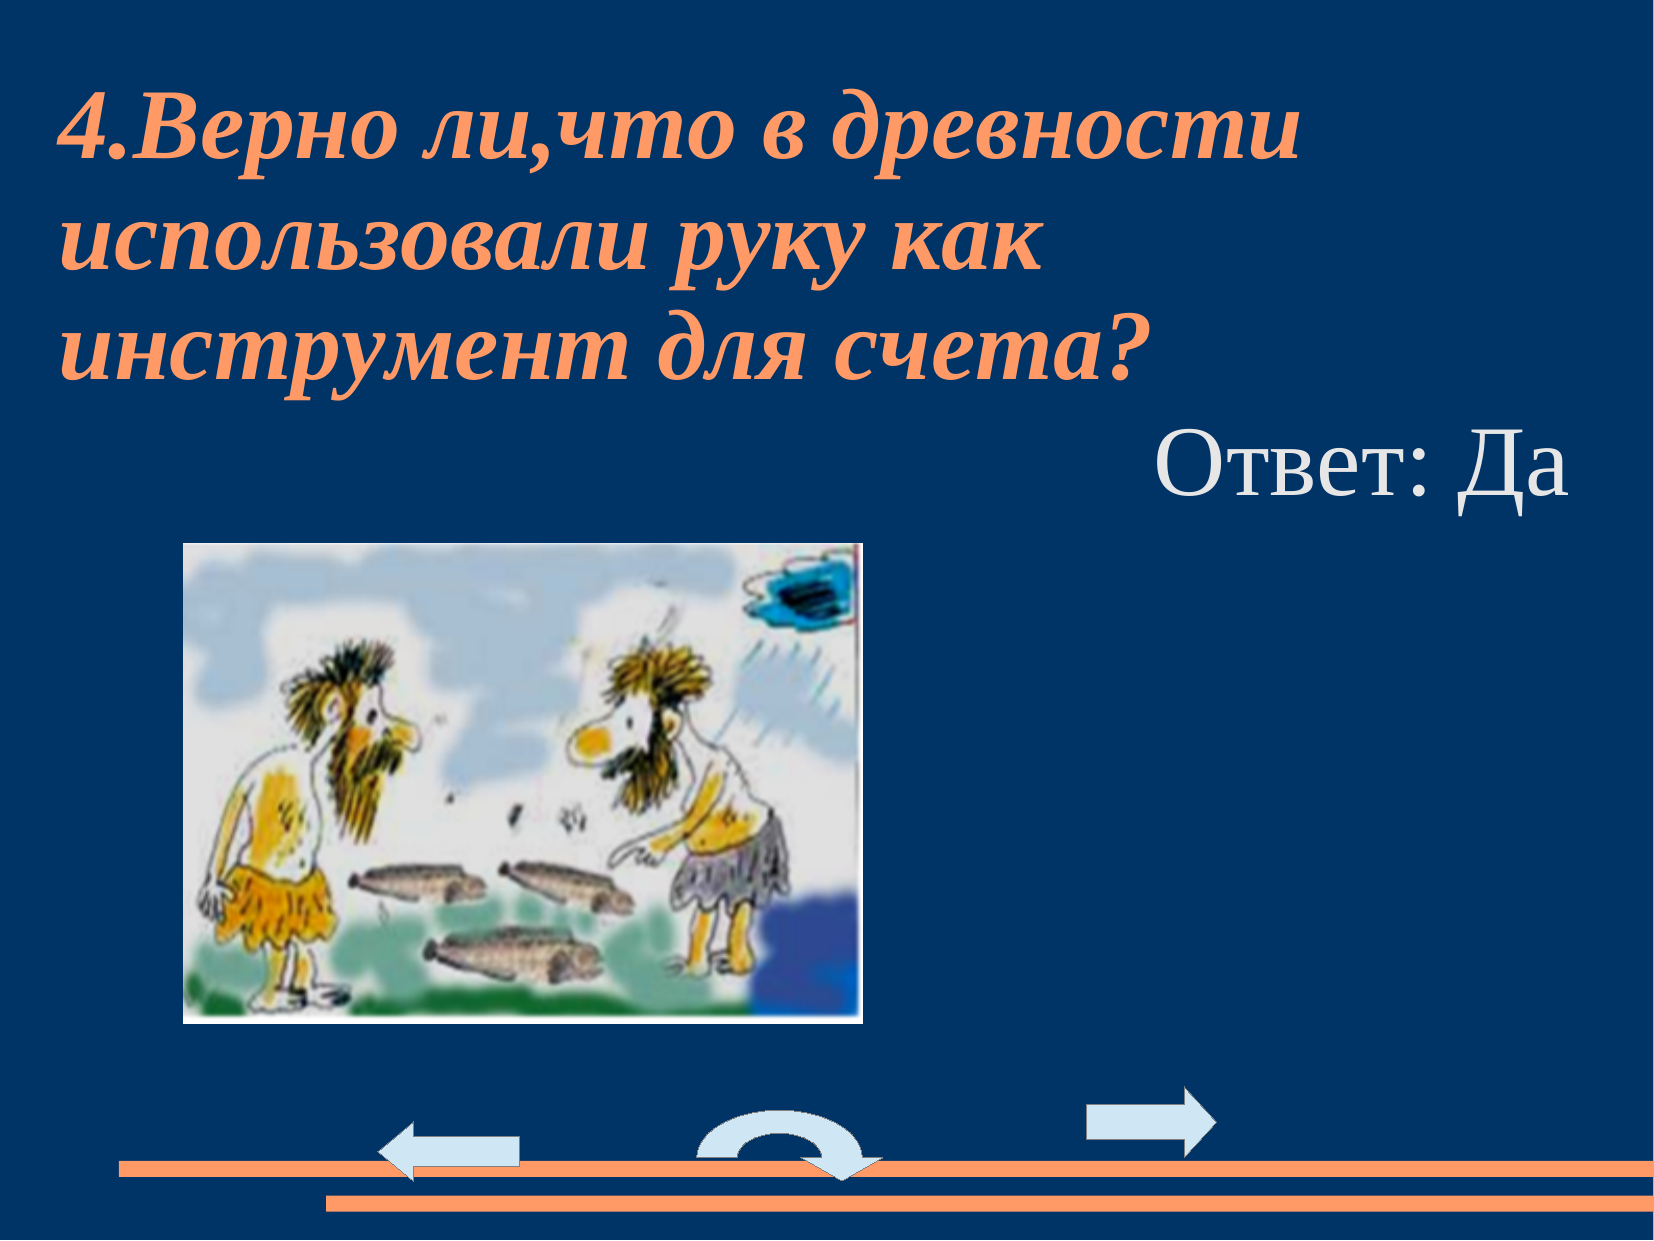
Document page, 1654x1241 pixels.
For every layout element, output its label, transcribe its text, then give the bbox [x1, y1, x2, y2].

list Ответ: Да [115, 406, 1571, 1111]
title 4.Верно ли,что в древности использовали руку как инструмент для счета? [59, 69, 1548, 402]
text_box [377, 1121, 520, 1182]
text_box [1086, 1086, 1217, 1158]
picture [183, 543, 863, 1024]
text_box [696, 1110, 883, 1181]
